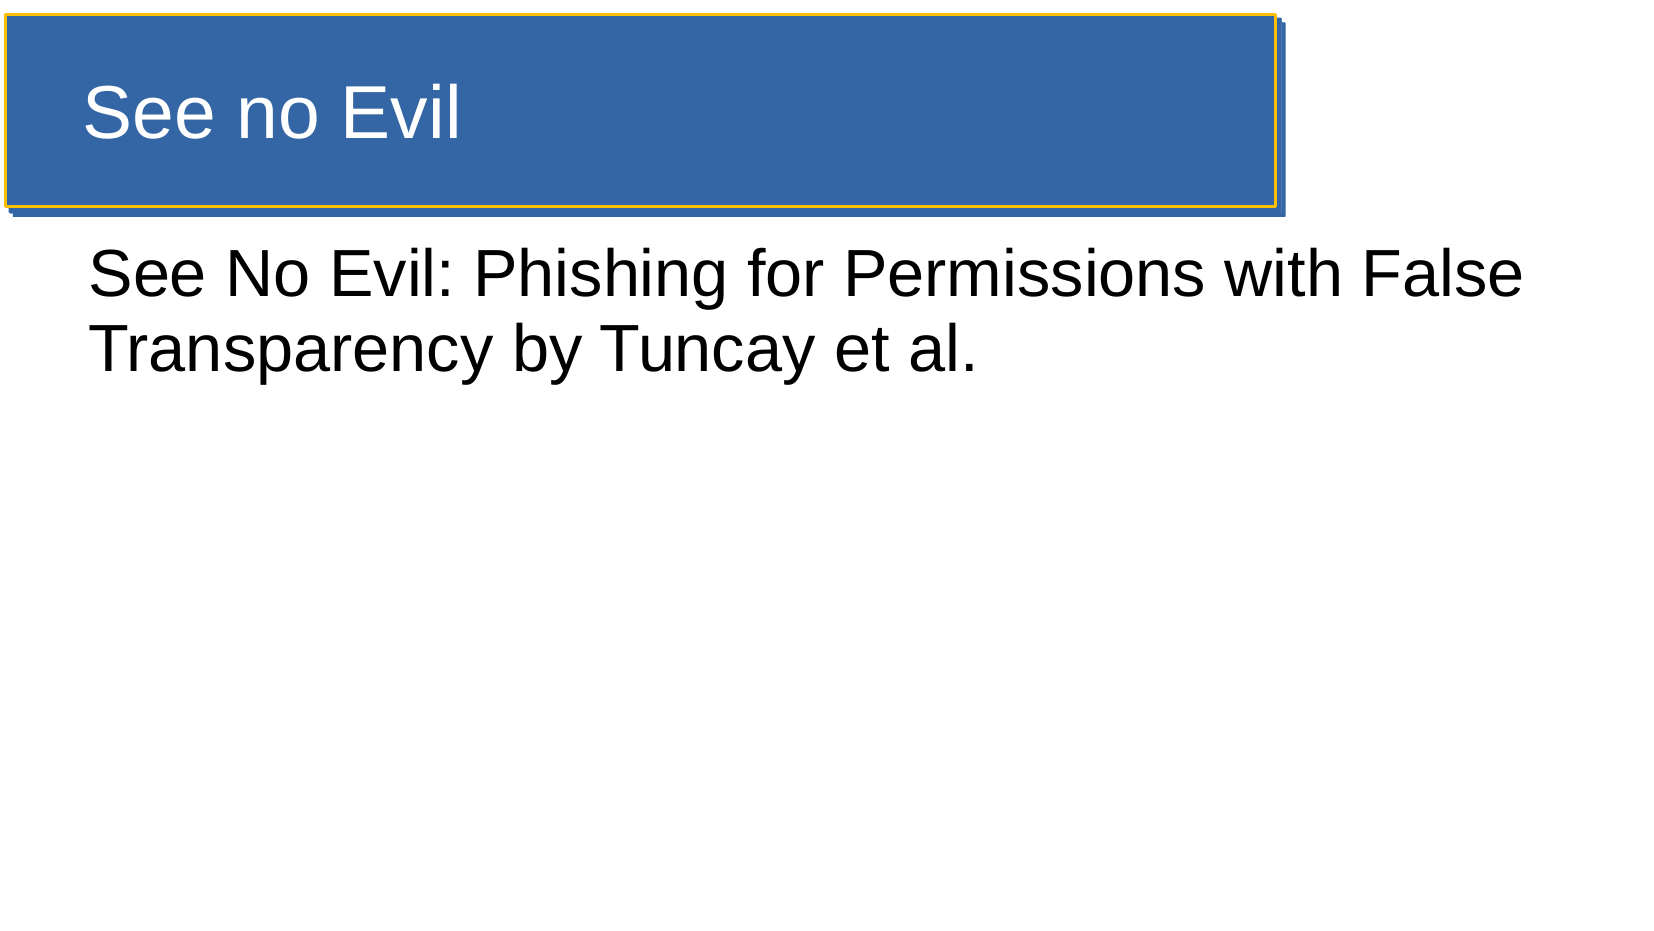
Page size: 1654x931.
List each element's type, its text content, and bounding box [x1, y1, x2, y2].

subtitle See No Evil: Phishing for Permissions with False Transparency by Tuncay et al. [88, 236, 1565, 798]
title See no Evil [82, 35, 1235, 189]
